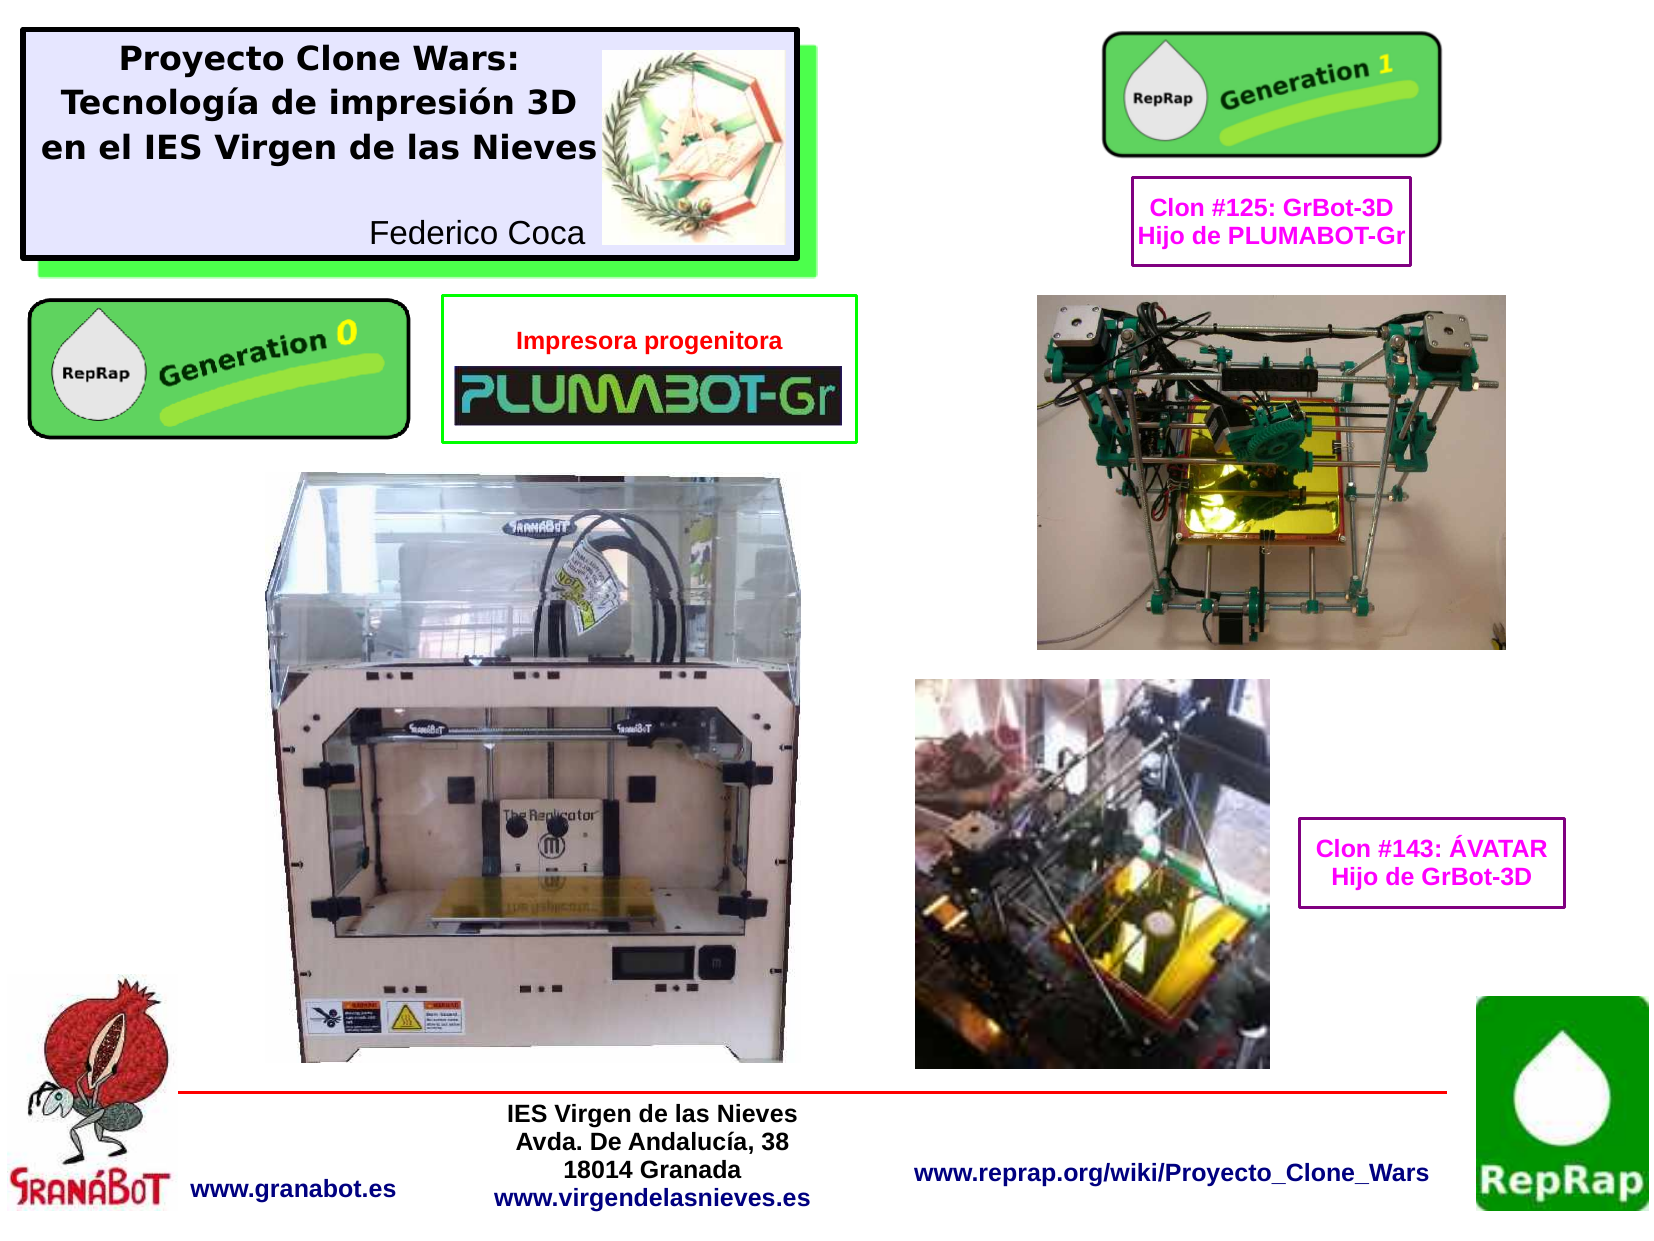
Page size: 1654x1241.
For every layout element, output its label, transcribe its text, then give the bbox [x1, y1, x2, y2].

picture [23, 295, 414, 443]
text_box IES Virgen de las Nieves Avda. De Andalucía, 38 18014 Granada www.virgendelasnieves.es [479, 1092, 827, 1223]
text_box www.reprap.org/wiki/Proyecto_Clone_Wars [899, 1151, 1447, 1196]
picture [1037, 295, 1506, 650]
picture [1476, 996, 1649, 1211]
picture [602, 50, 786, 245]
text_box Impresora progenitora [442, 295, 857, 443]
picture [265, 472, 801, 1063]
text_box Federico Coca [354, 206, 601, 259]
picture [7, 974, 178, 1211]
text_box Proyecto Clone Wars: Tecnología de impresión 3D en el IES Virgen de las Nieves [23, 29, 798, 259]
text_box Clon #143: ÁVATAR Hijo de GrBot-3D [1299, 818, 1565, 908]
picture [454, 366, 842, 426]
text_box www.granabot.es [178, 1167, 414, 1211]
picture [1099, 29, 1445, 161]
text_box Clon #125: GrBot-3D Hijo de PLUMABOT-Gr [1132, 177, 1411, 266]
picture [915, 679, 1270, 1069]
